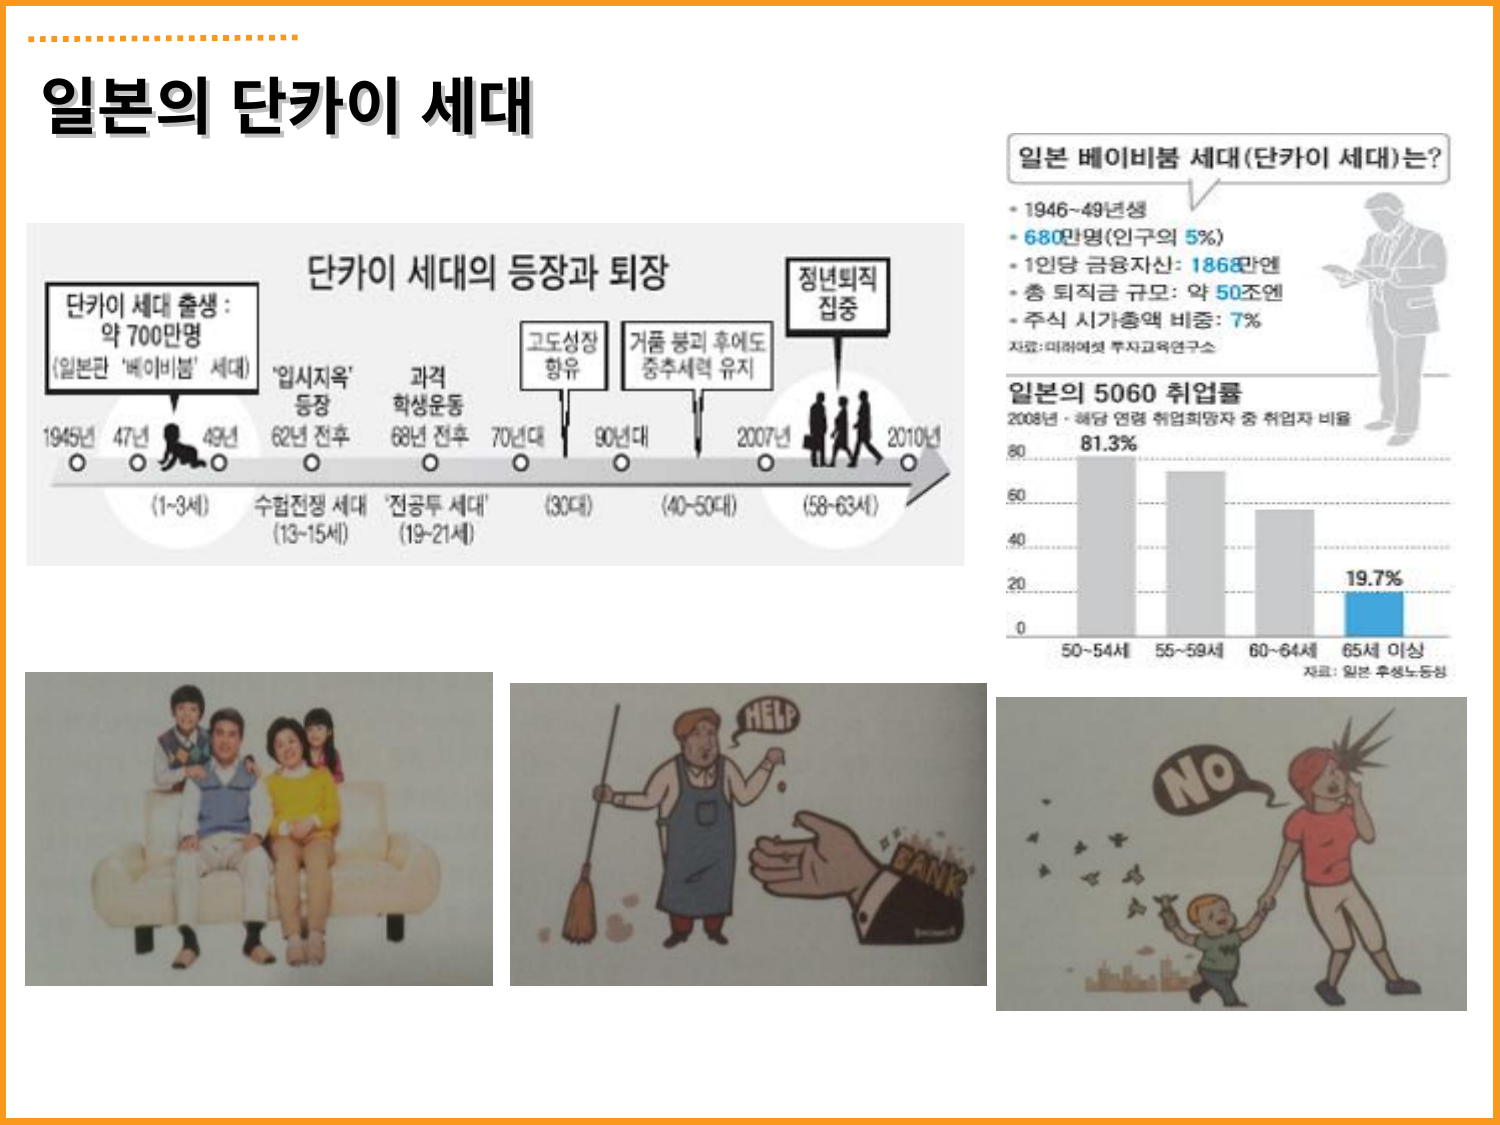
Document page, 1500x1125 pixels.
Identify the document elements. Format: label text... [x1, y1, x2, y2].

picture [1006, 133, 1456, 684]
picture [510, 684, 987, 986]
picture [25, 223, 967, 566]
picture [25, 672, 493, 986]
picture [996, 697, 1467, 1011]
text_box 일본의 단카이 세대 [25, 68, 710, 161]
